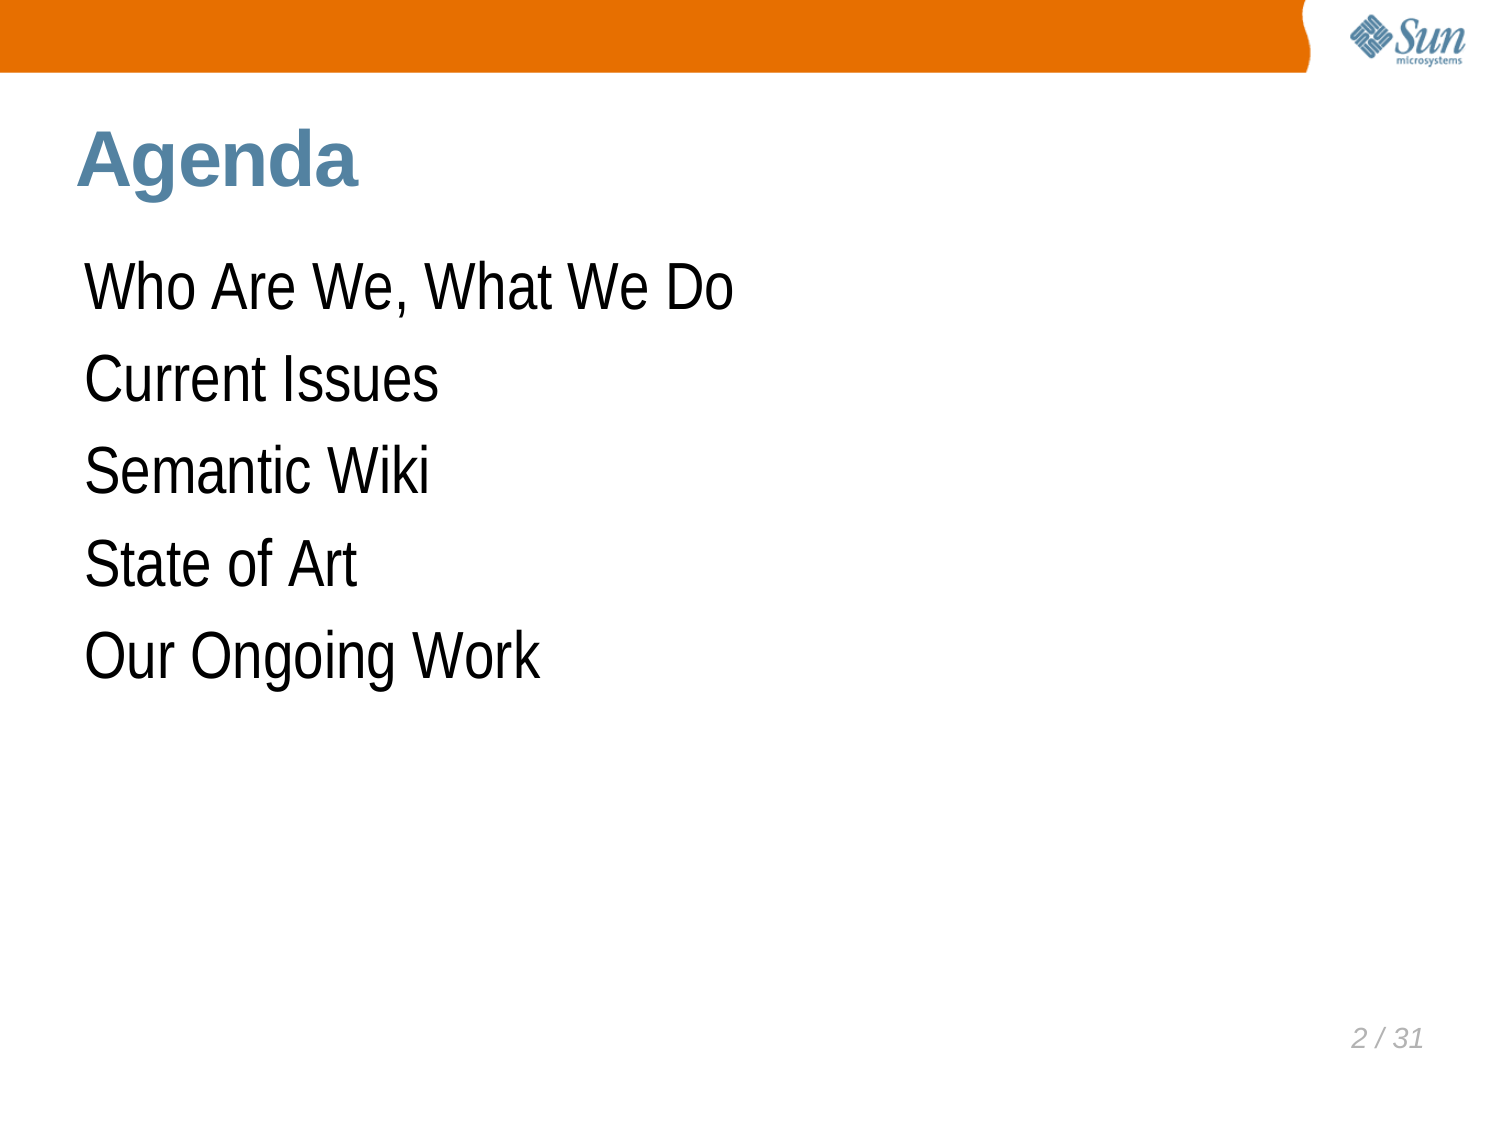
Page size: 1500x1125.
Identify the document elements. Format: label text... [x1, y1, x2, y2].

list Who Are We, What We Do Current Issues Semantic Wiki State of Art Our Ongoing Work [64, 257, 1402, 1017]
title Agenda [75, 122, 1438, 228]
picture [0, 0, 1500, 75]
